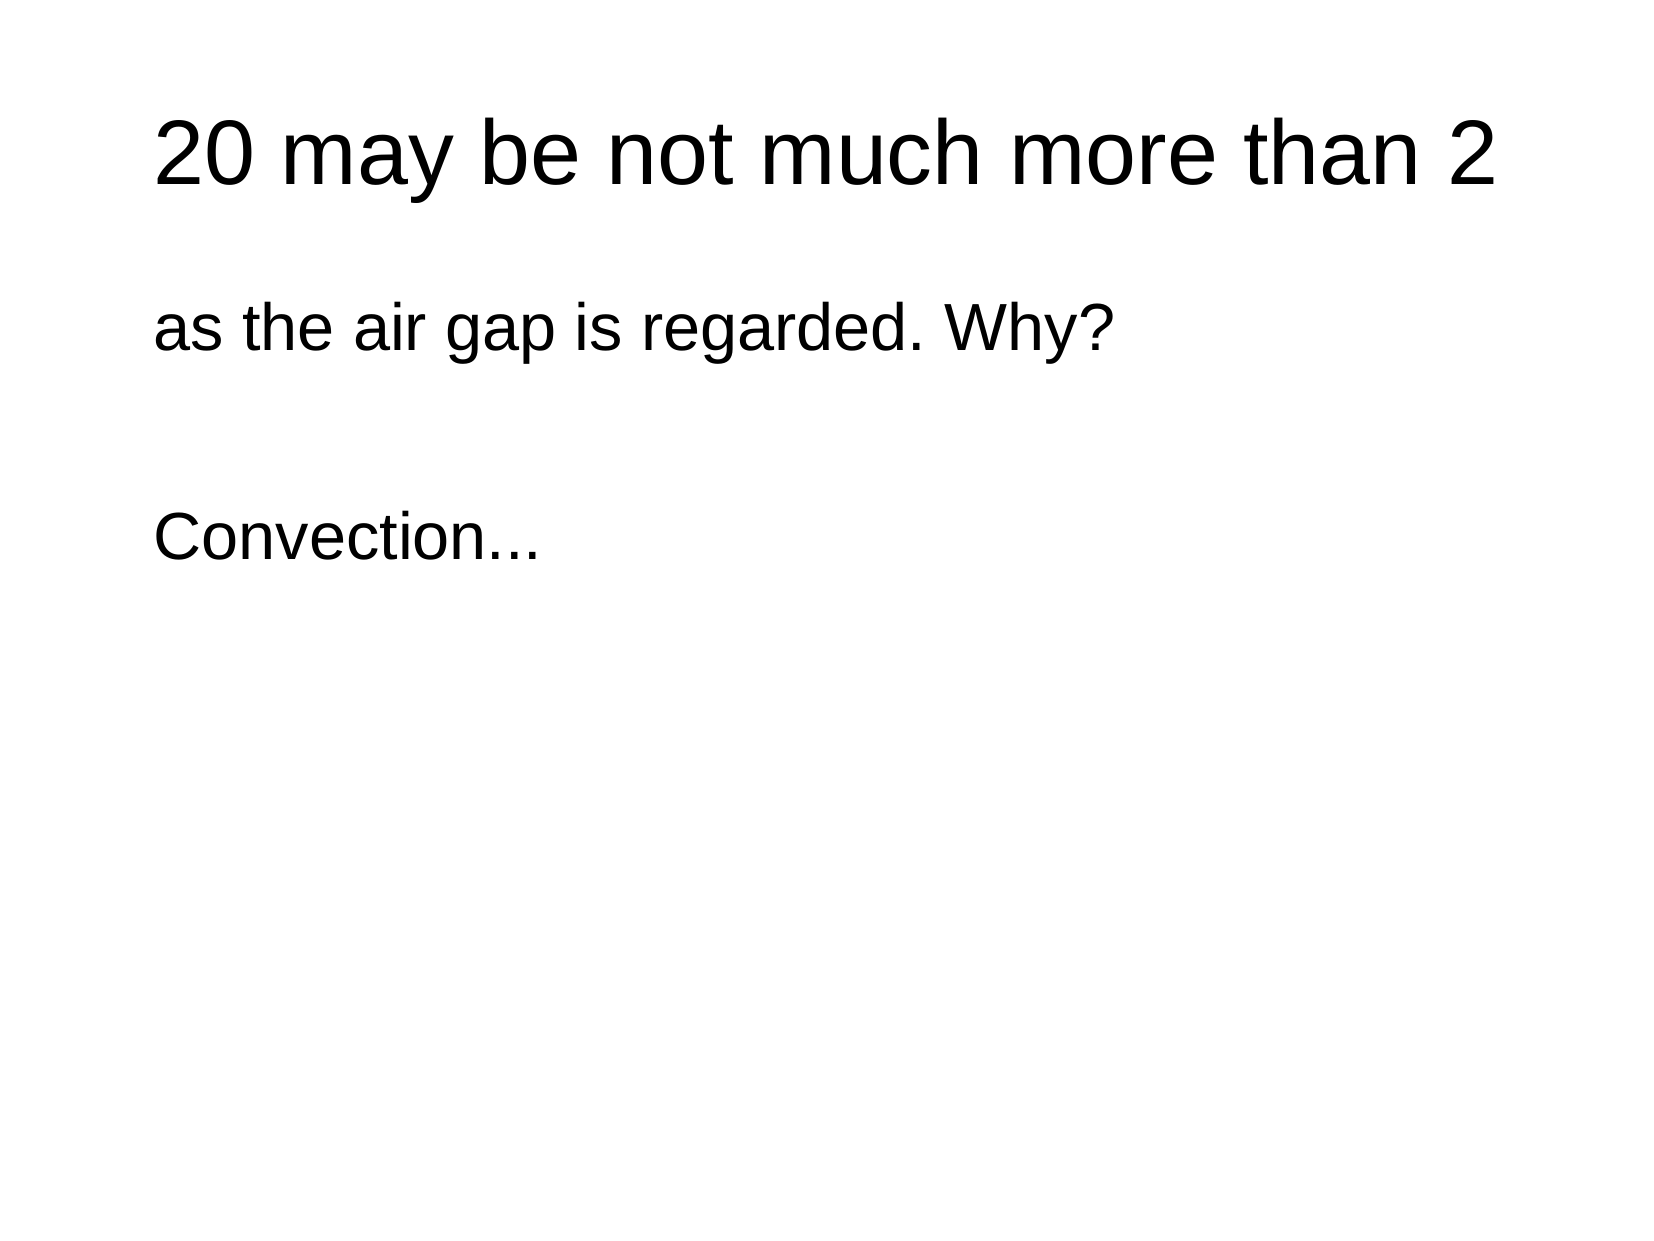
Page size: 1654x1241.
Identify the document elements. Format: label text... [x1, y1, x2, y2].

title 20 may be not much more than 2 [82, 49, 1571, 257]
list as the air gap is regarded. Why? Convection... [82, 290, 1571, 1109]
